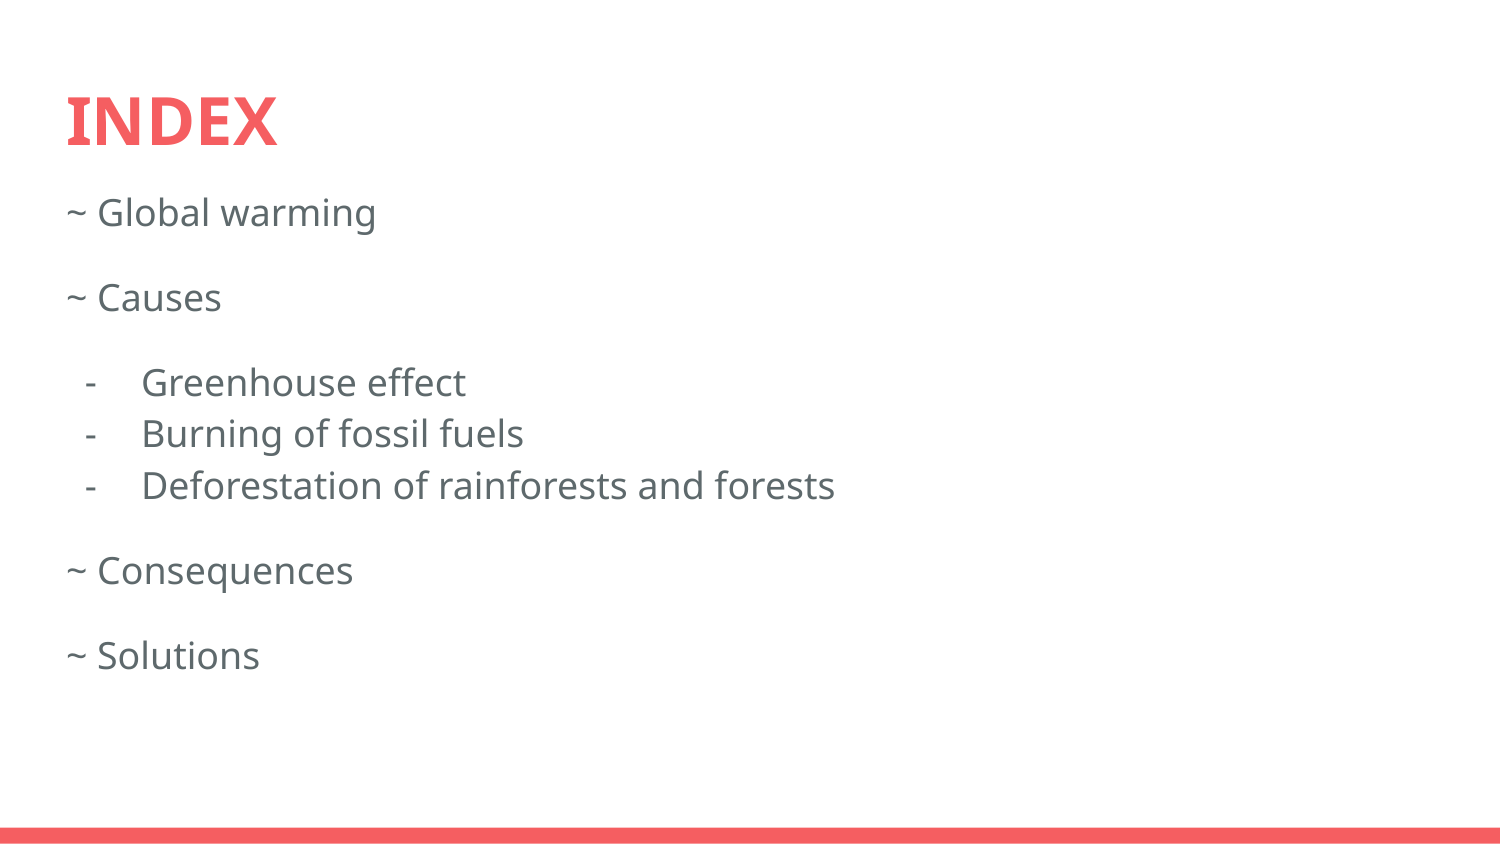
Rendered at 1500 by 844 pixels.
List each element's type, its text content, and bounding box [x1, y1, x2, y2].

list ~ Global warming ~ Causes Greenhouse effect Burning of fossil fuels Deforestation of rainforests and forests ~ Consequences ~ Solutions [51, 166, 1449, 728]
title INDEX [51, 64, 1449, 166]
